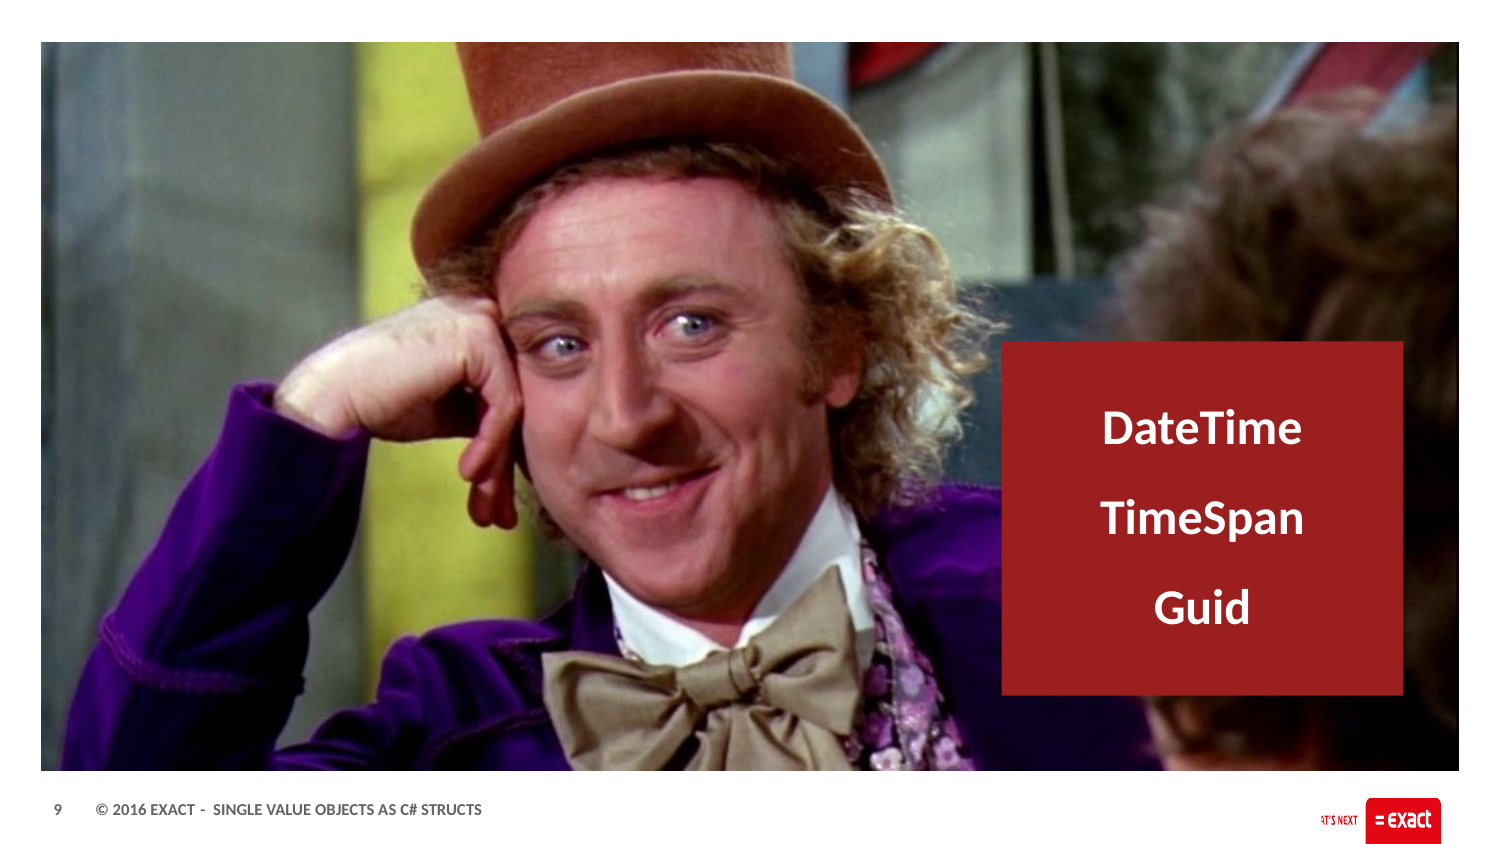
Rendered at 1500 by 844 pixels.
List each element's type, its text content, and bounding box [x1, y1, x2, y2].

text_box [38, 786, 96, 832]
title DateTime TimeSpan Guid [1001, 341, 1404, 696]
text_box - Single Value Objects as C# structs [185, 786, 826, 832]
picture [41, 42, 1459, 771]
